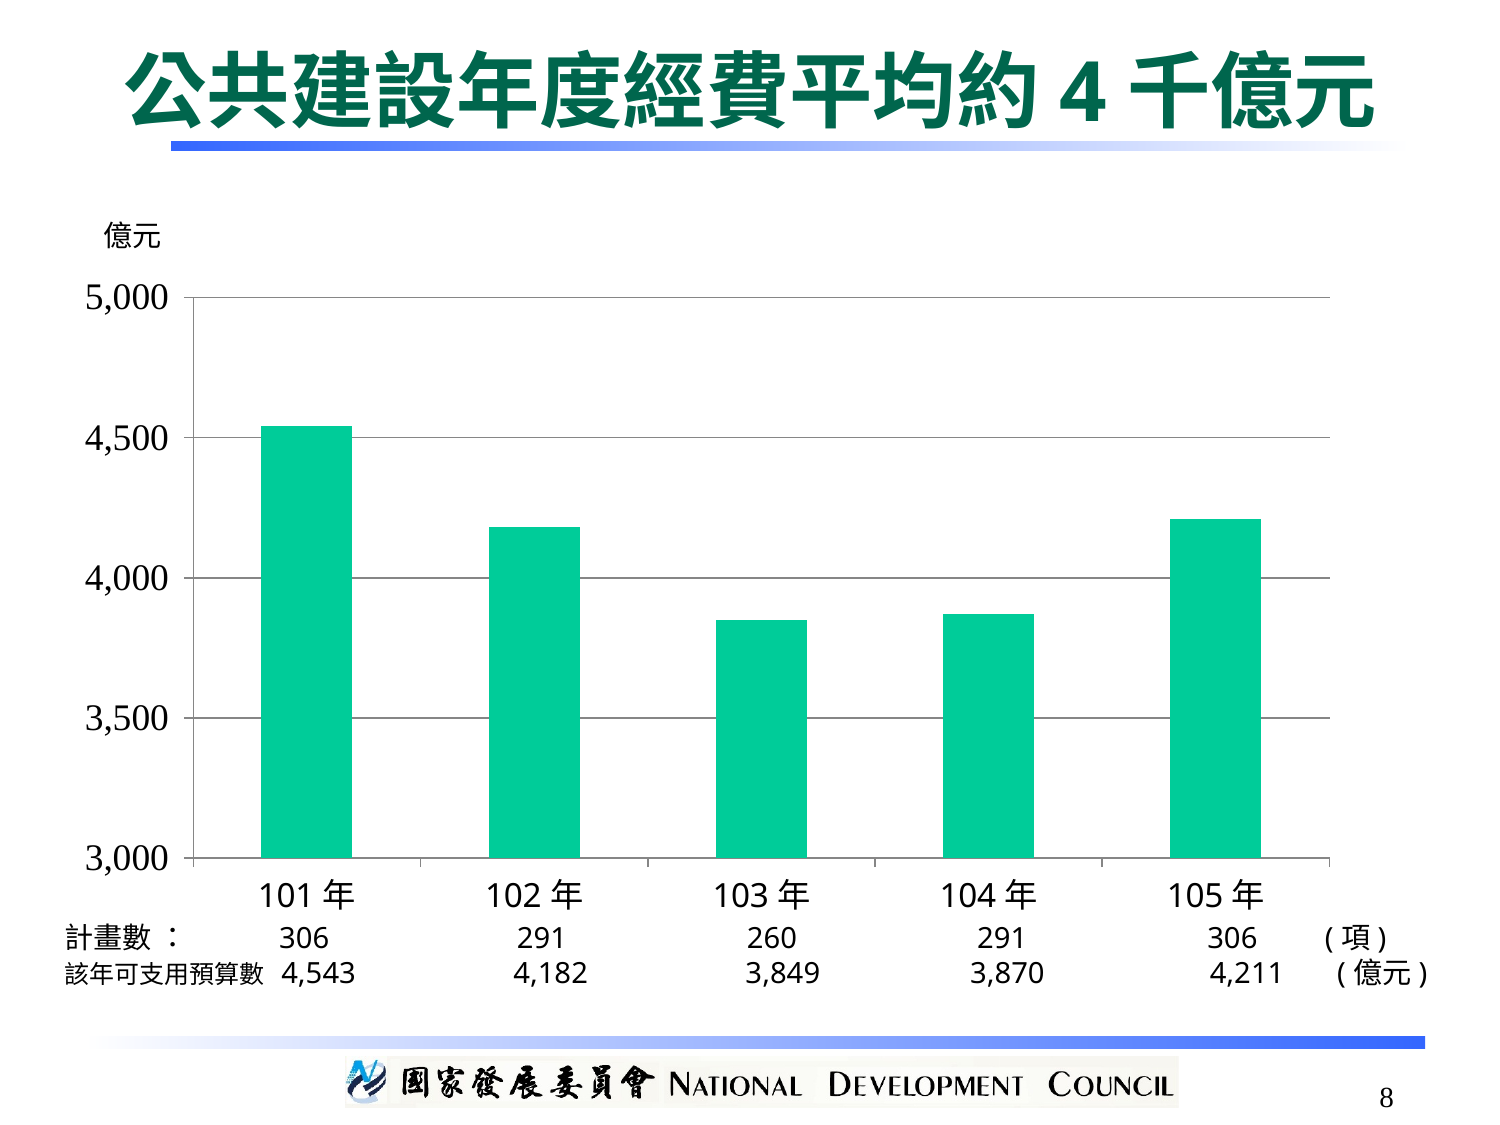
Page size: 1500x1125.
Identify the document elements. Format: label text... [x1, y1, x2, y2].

text_box 計畫數 ： 306 291 260 291 306 (項) 該年可支用預算數 4,543 4,182 3,849 3,870 4,211 (億元) [49, 911, 1452, 998]
chart [64, 184, 1353, 917]
text_box 公共建設年度經費平均約4千億元 [109, 31, 1392, 146]
text_box 億元 [88, 209, 184, 261]
text_box 8 [1364, 1070, 1490, 1106]
